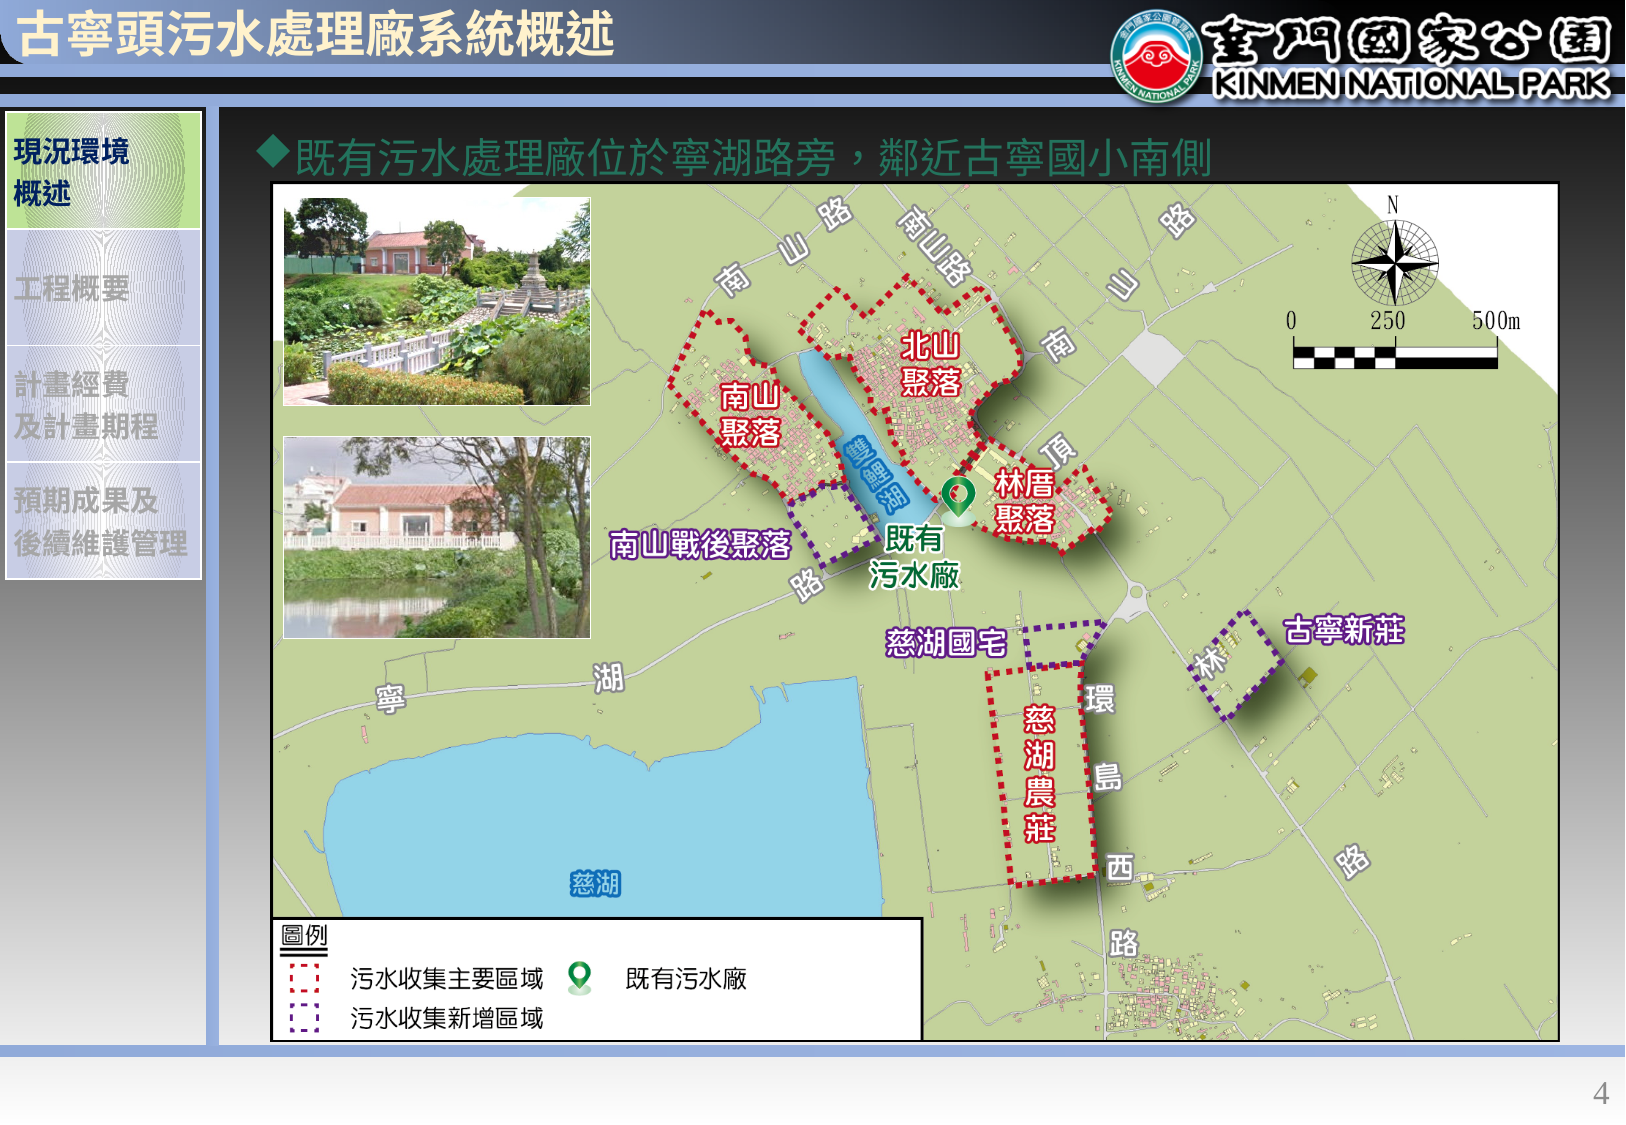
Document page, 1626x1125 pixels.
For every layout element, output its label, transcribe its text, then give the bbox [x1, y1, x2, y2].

picture [270, 181, 1560, 1042]
title 古寧頭污水處理廠系統概述 [0, 0, 1402, 65]
table_header 現況環境 概述 [7, 113, 200, 228]
picture [1105, 4, 1625, 117]
table_cell 工程概要 [7, 230, 200, 345]
list 既有污水處理廠位於寧湖路旁，鄰近古寧國小南側 [237, 123, 1616, 1028]
table_cell 預期成果及 後續維護管理 [7, 463, 200, 578]
slide_number <編號> [1259, 1061, 1625, 1122]
table_cell 計畫經費 及計畫期程 [7, 346, 200, 461]
